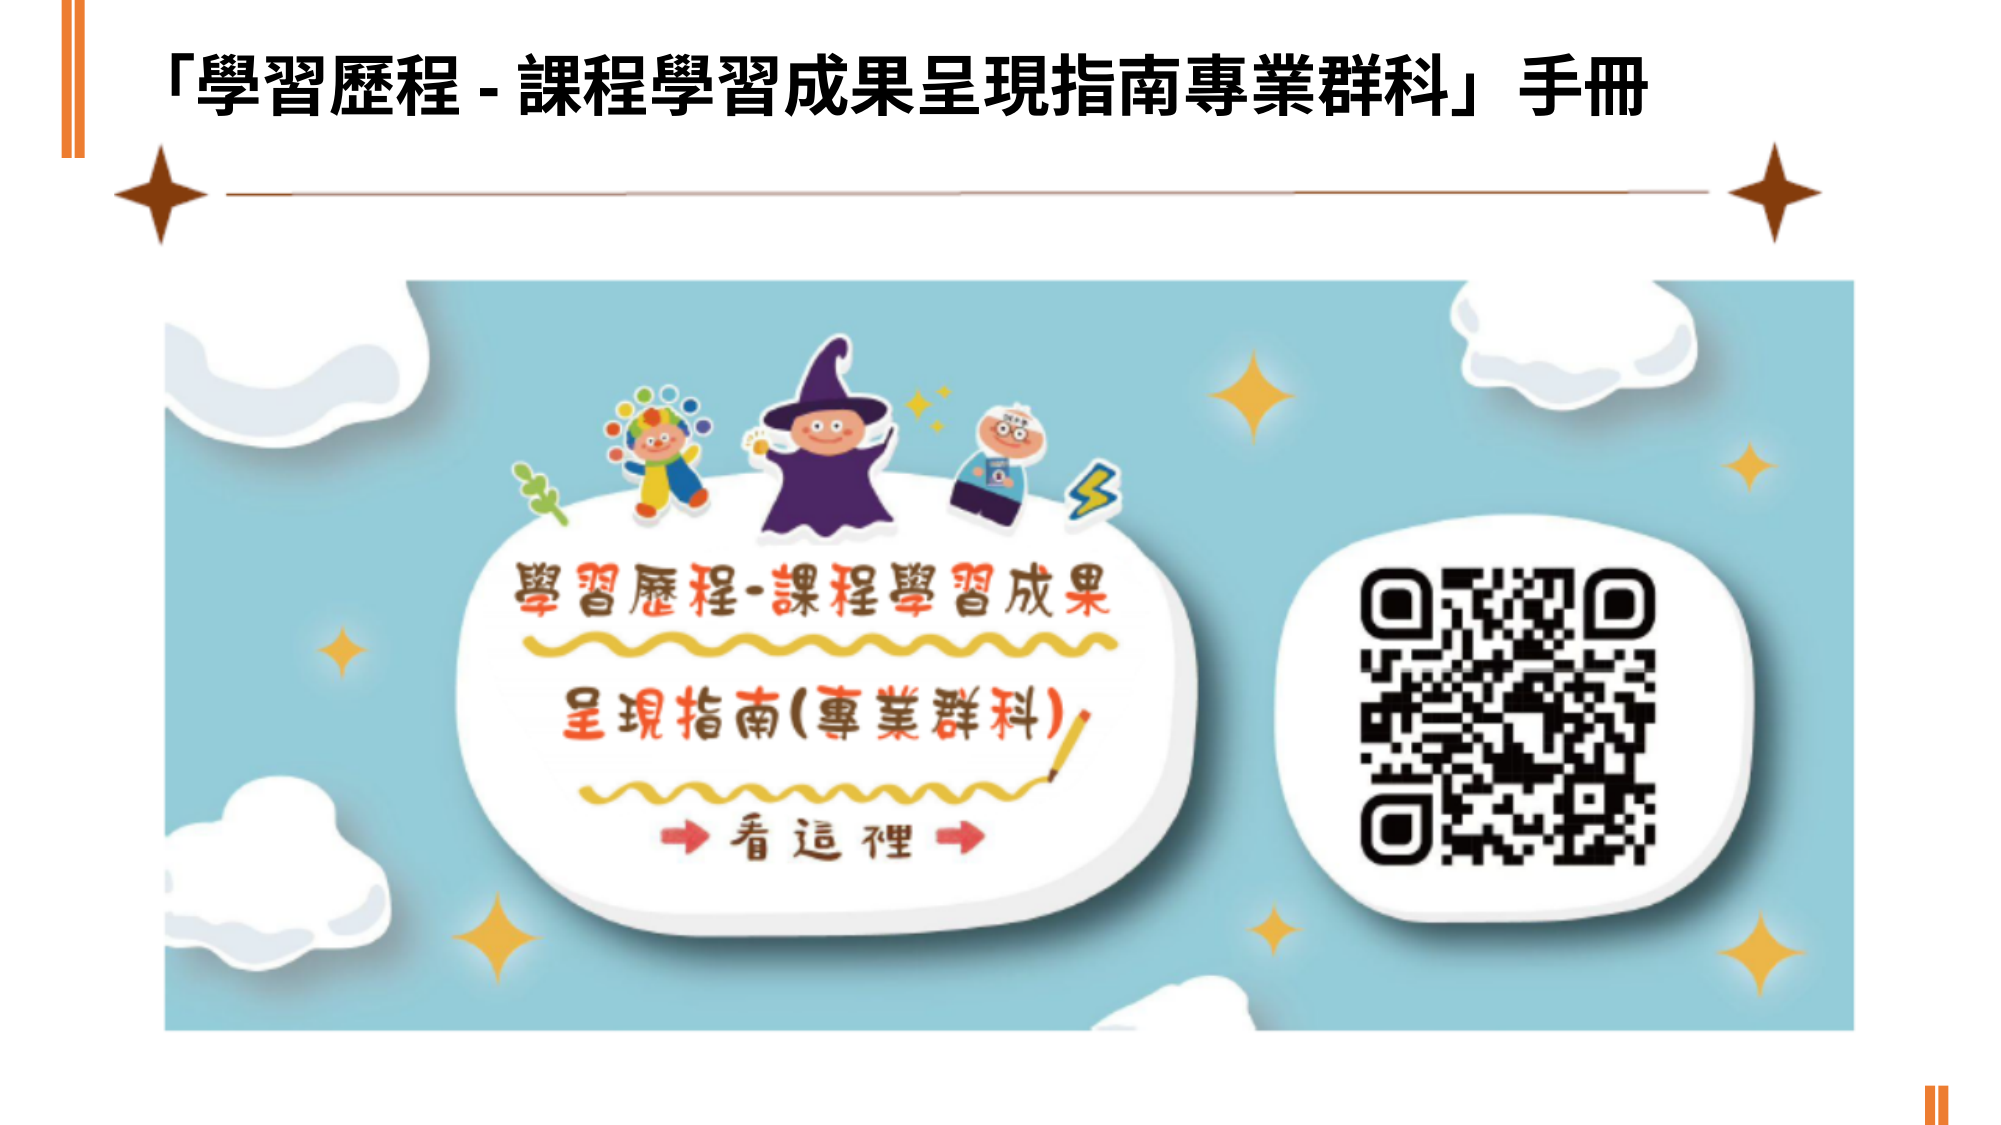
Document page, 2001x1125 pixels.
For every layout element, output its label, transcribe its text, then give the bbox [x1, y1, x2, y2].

list 「學習歷程-課程學習成果呈現指南專業群科」手冊 [114, 45, 1805, 133]
picture [114, 133, 1879, 1073]
